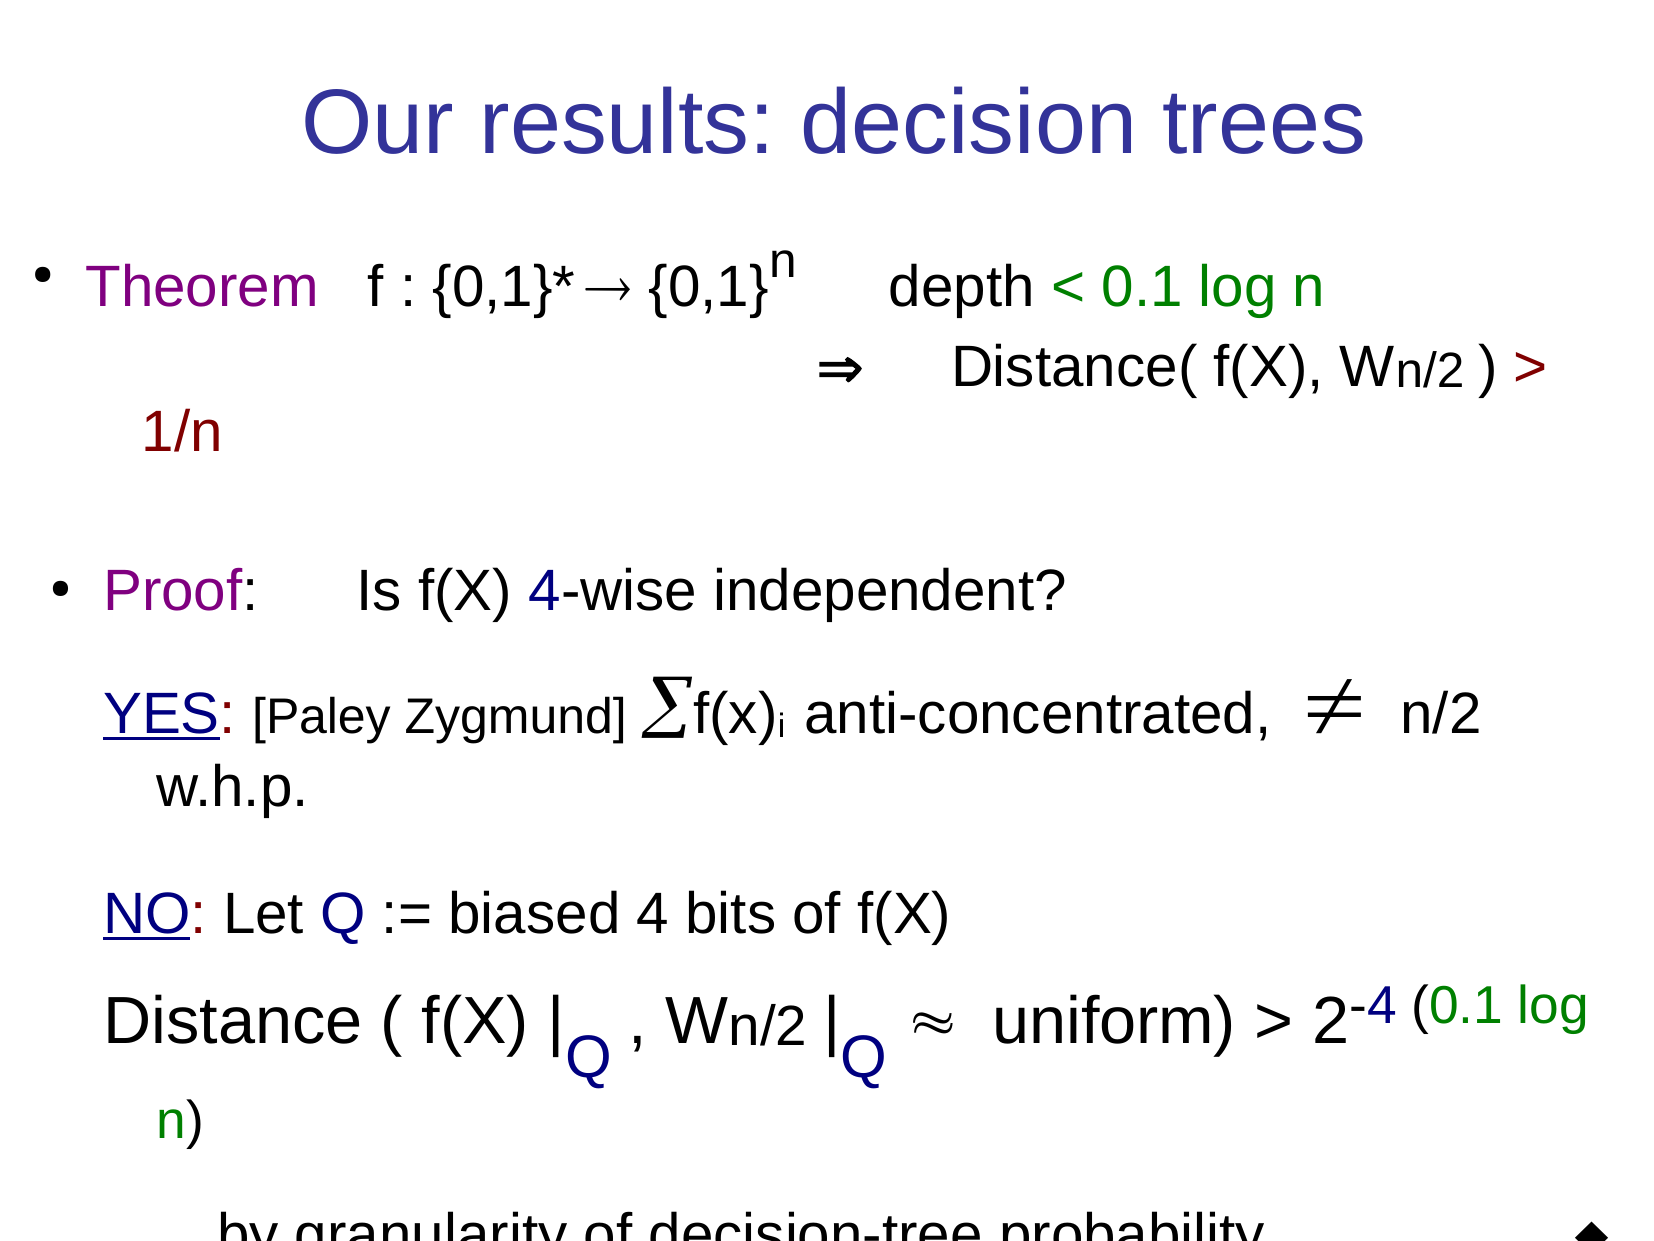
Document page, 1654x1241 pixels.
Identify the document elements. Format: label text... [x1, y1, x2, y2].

list Theorem f : {0,1}*  {0,1}n depth < 0.1 log n  Distance( f(X), Wn/2 ) > 1/n Proof: Is f(X) 4-wise independent? YES: [Paley Zygmund] f(x)i anti-concentrated,  n/2 w.h.p. NO: Let Q := biased 4 bits of f(X) Distance ( f(X) |Q , Wn/2 |Q  uniform) > 2-4 (0.1 log n) by granularity of decision-tree probability  [0, 225, 1654, 1241]
title Our results: decision trees [131, 18, 1538, 226]
